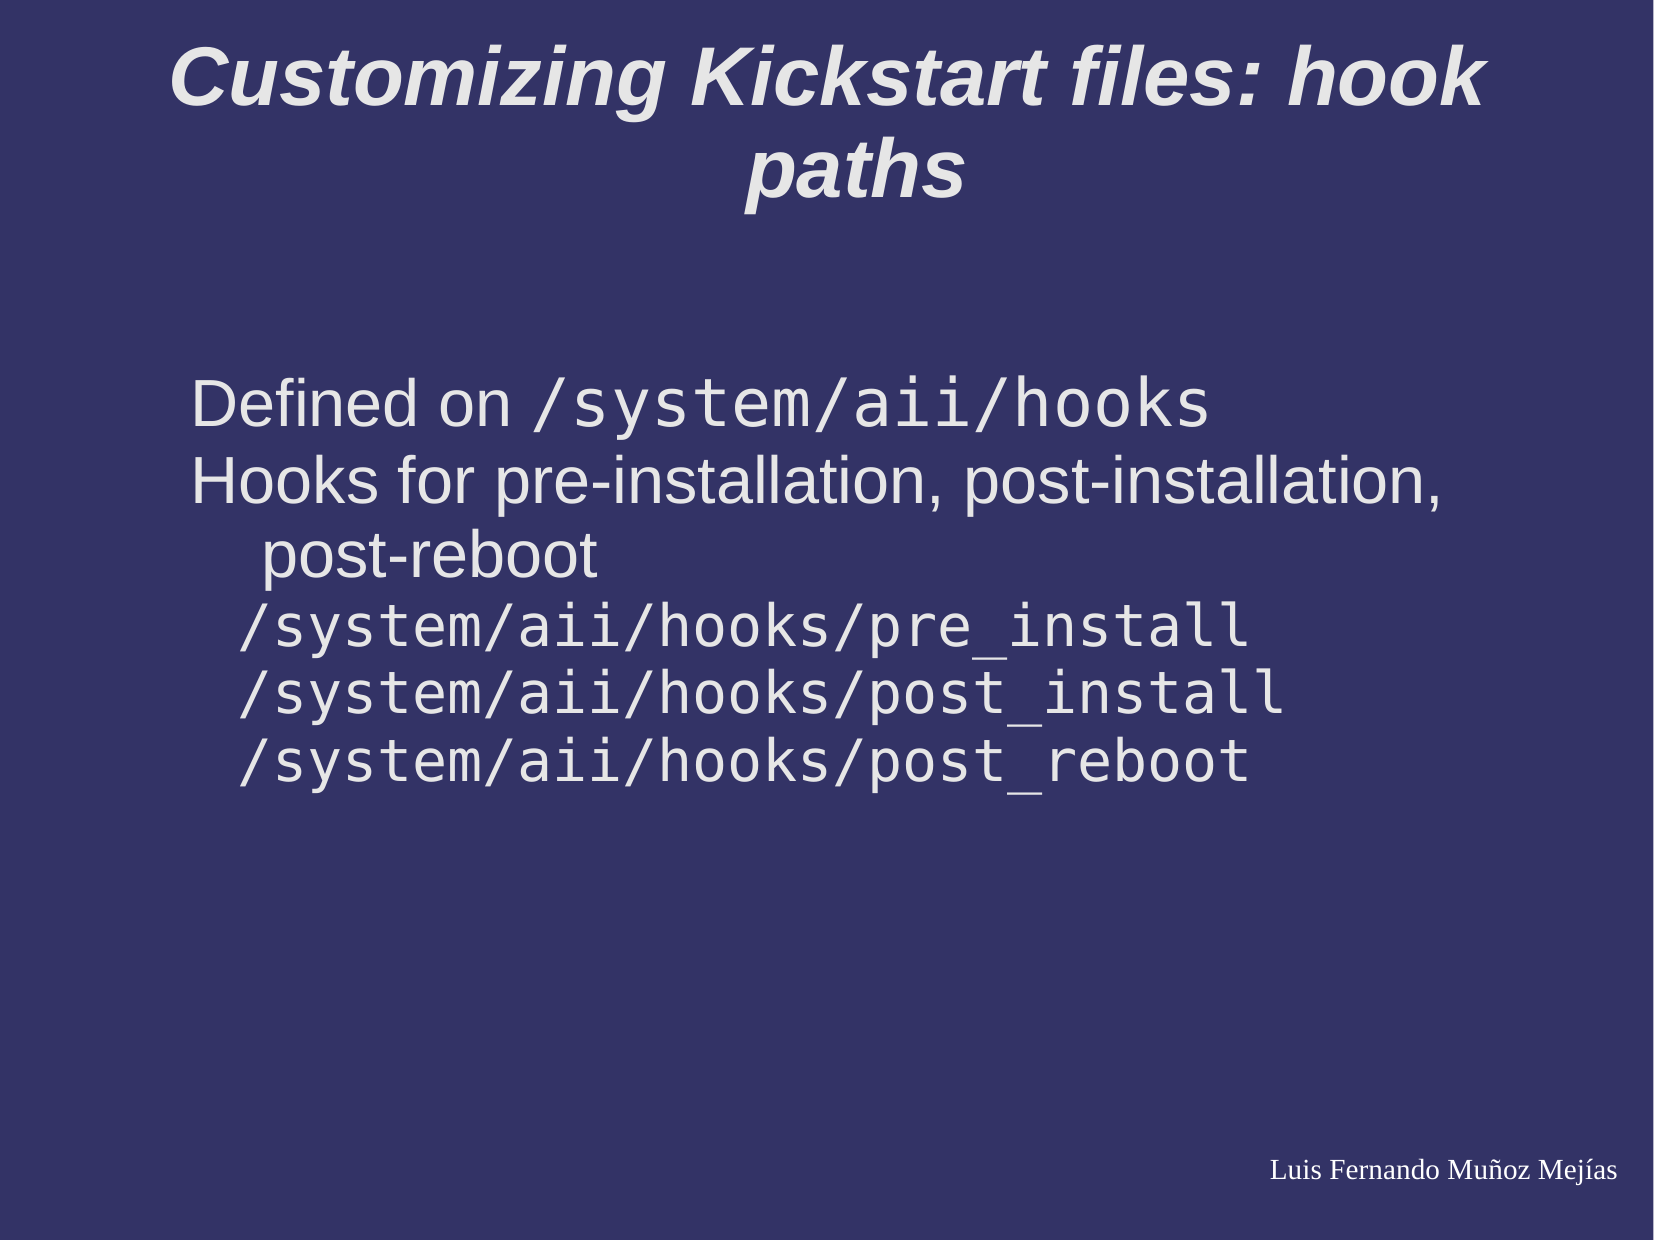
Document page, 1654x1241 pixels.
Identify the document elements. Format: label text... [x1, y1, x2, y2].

title Customizing Kickstart files: hook paths [121, 26, 1534, 219]
list Defined on /system/aii/hooks Hooks for pre-installation, post-installation, post-reboot /system/aii/hooks/pre_install /system/aii/hooks/post_install /system/aii/hooks/post_reboot [178, 364, 1570, 1147]
